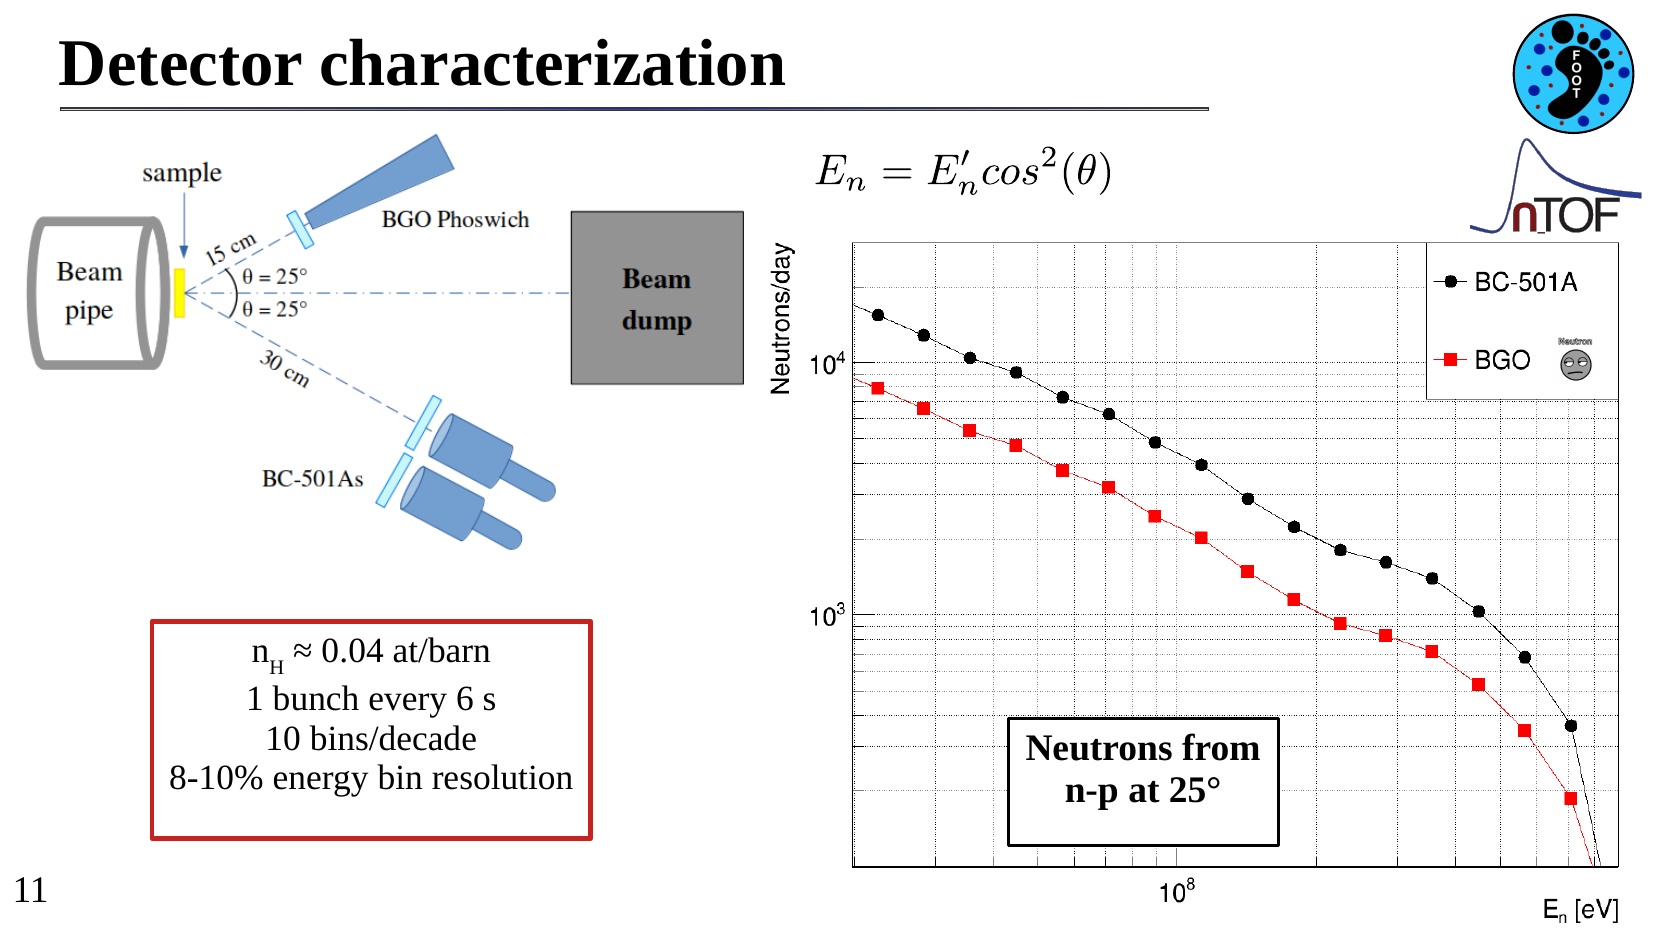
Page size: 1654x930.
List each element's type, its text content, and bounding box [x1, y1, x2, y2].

picture [1594, 11, 1634, 61]
text_box nH ≈ 0.04 at/barn 1 bunch every 6 s 10 bins/decade 8-10% energy bin resolution [152, 621, 591, 839]
text_box 11 [0, 861, 66, 927]
picture [3, 21, 1653, 927]
text_box Detector characterization [58, 0, 1594, 118]
text_box Neutrons from n-p at 25° [1008, 718, 1279, 846]
picture [813, 146, 1111, 195]
